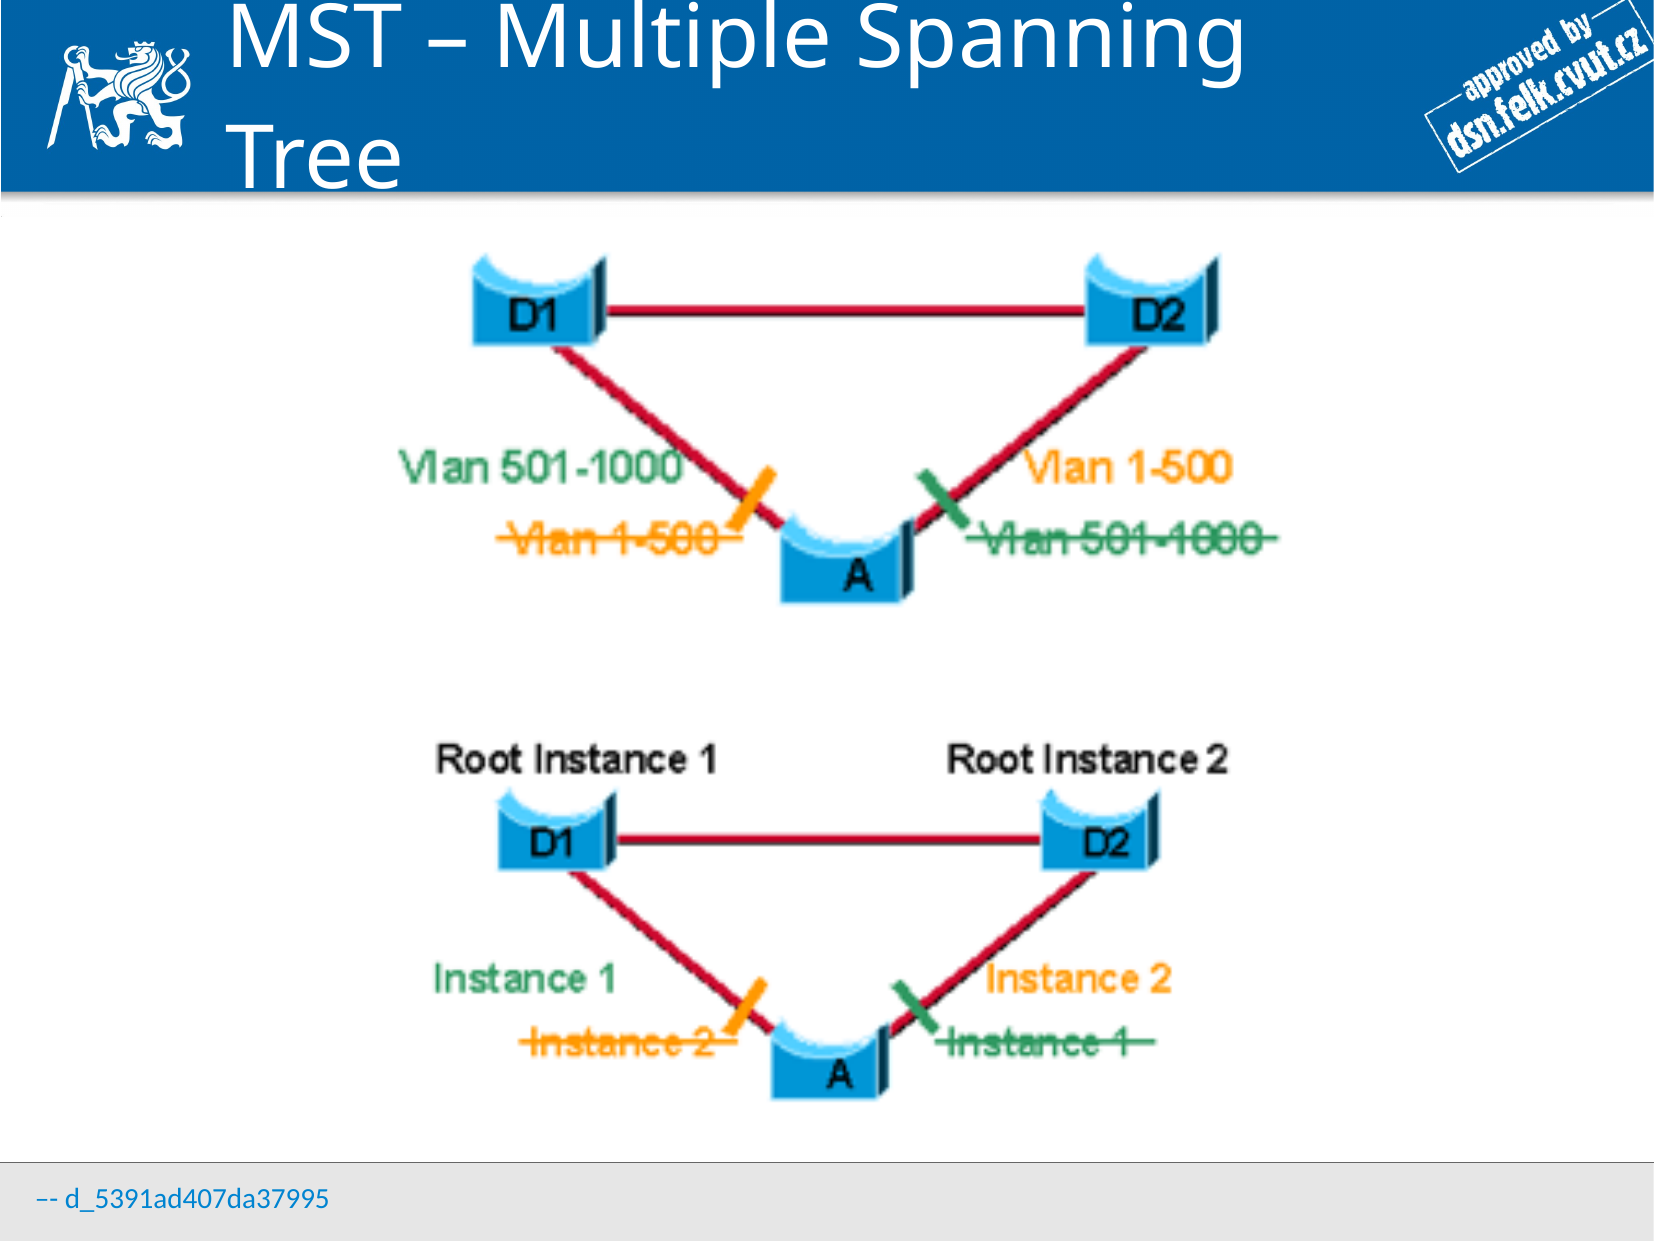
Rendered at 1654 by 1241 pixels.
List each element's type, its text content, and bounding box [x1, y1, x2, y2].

picture [1, 0, 1654, 217]
title MST – Multiple Spanning Tree [225, 0, 1426, 188]
picture [424, 732, 1241, 1123]
picture [389, 251, 1297, 615]
